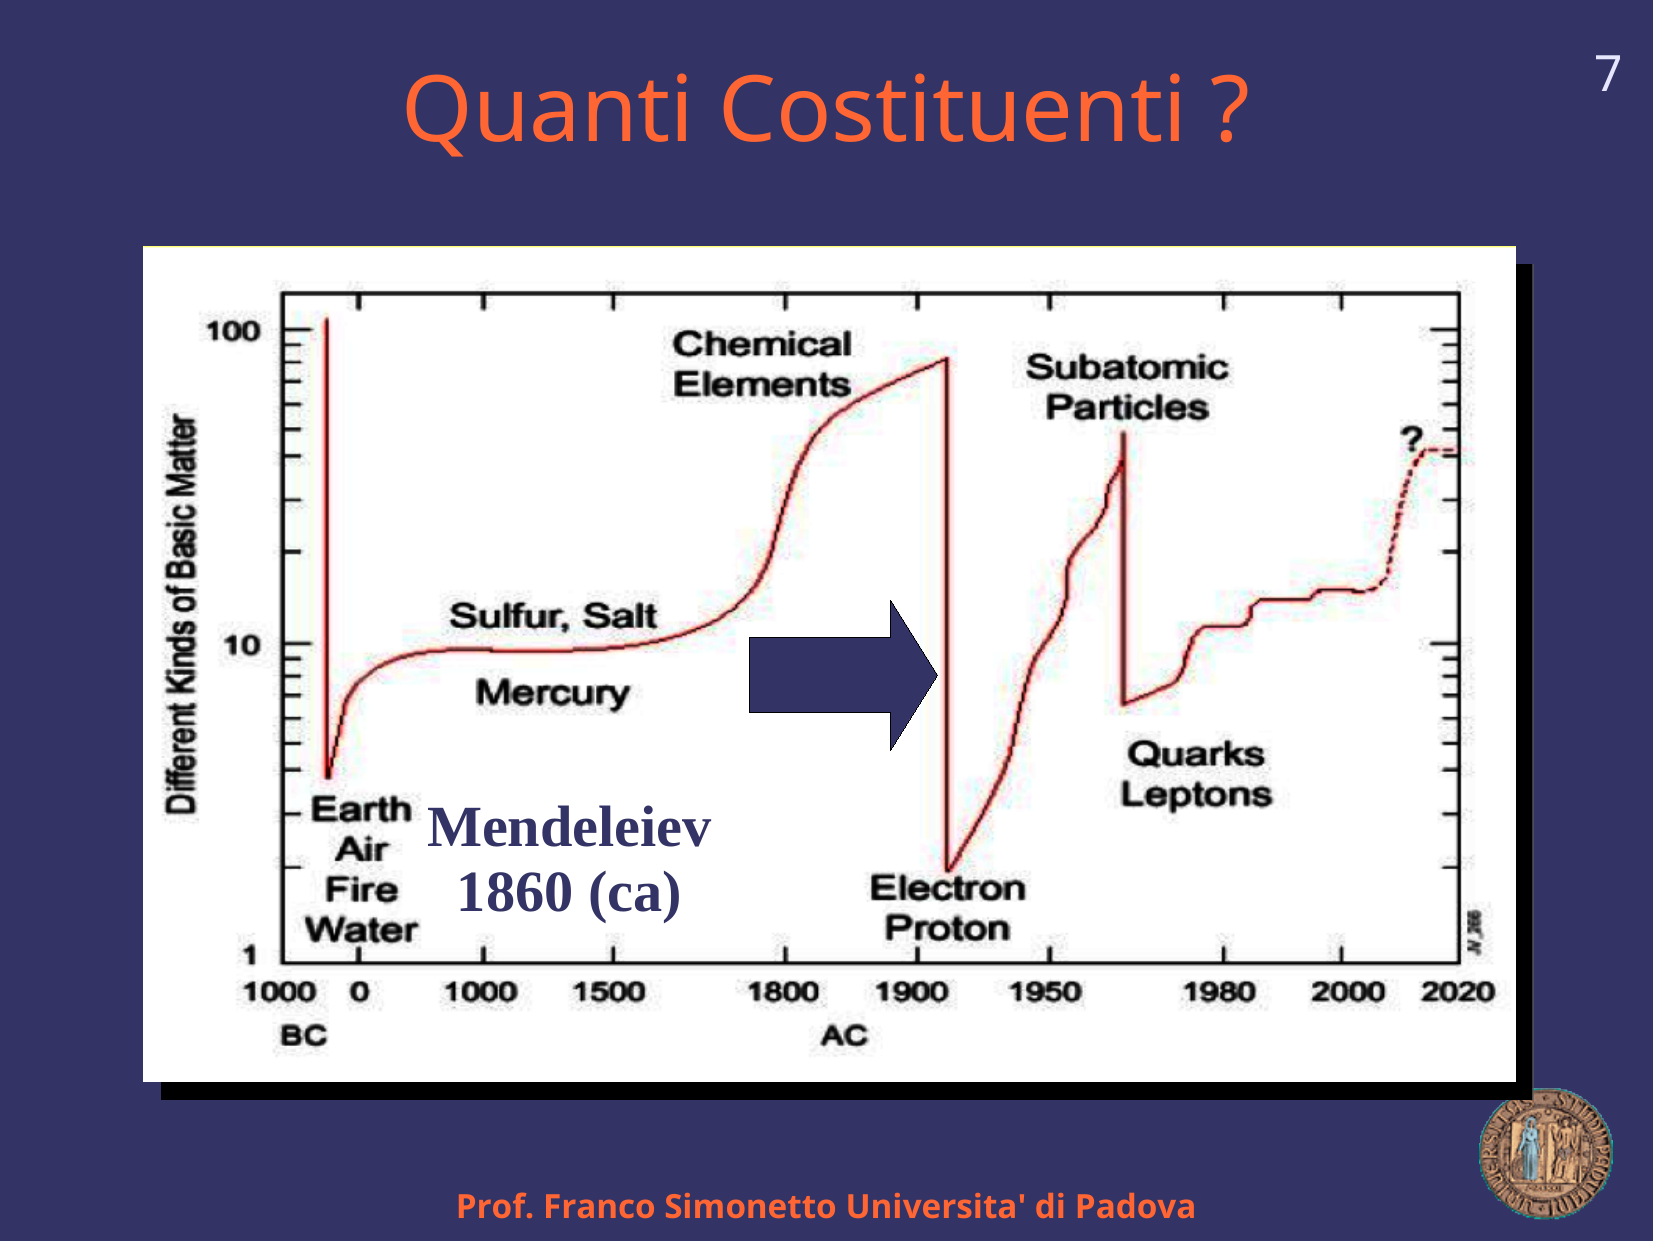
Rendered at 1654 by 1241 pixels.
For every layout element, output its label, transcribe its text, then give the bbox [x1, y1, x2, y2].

picture [1479, 1087, 1613, 1221]
title Quanti Costituenti ? [82, 55, 1571, 156]
text_box [749, 600, 938, 751]
picture [143, 246, 1516, 1082]
text_box Mendeleiev 1860 (ca) [412, 787, 728, 932]
